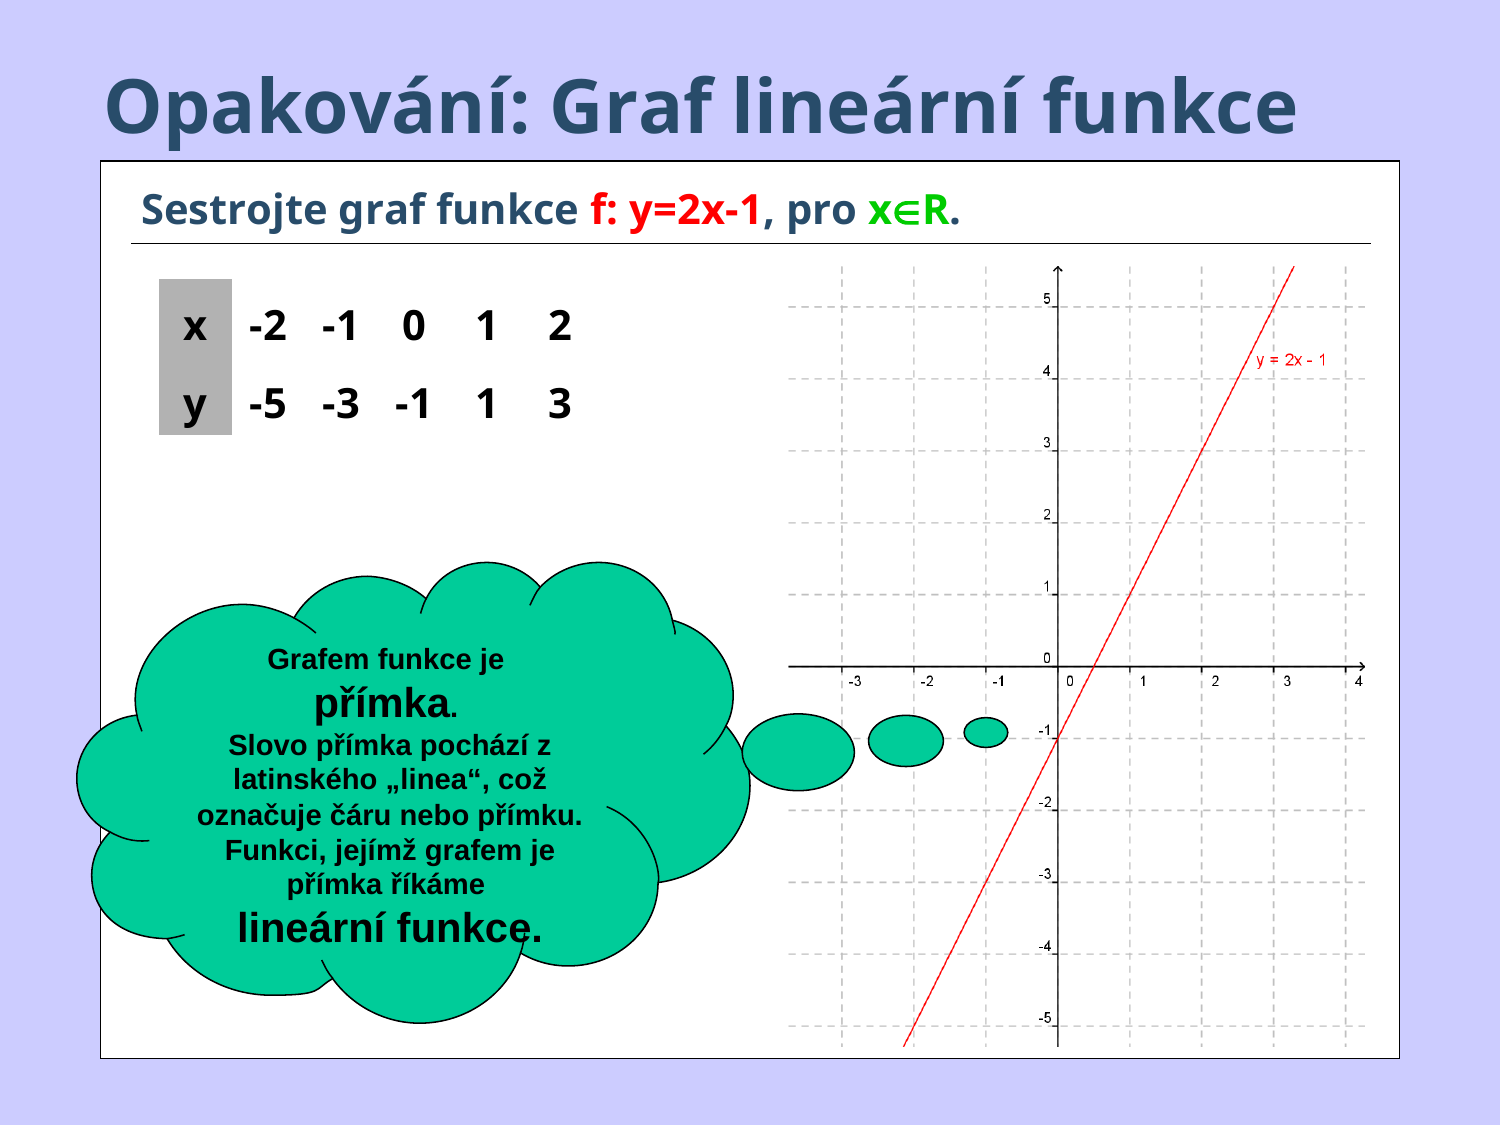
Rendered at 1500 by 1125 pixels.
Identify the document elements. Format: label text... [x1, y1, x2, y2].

table_header 0 [378, 279, 451, 357]
table_cell -1 [378, 357, 451, 435]
text_box Sestrojte graf funkce f: y=2x-1, pro xR. [126, 160, 1367, 256]
table_cell 3 [524, 357, 596, 435]
table_cell y [159, 357, 232, 435]
table_cell 1 [451, 357, 524, 435]
text_box Grafem funkce je přímka. Slovo přímka pochází z latinského „linea“, což označuje čáru nebo přímku. Funkci, jejímž grafem je přímka říkáme lineární funkce. [868, 715, 944, 767]
table_header 2 [524, 279, 596, 357]
table_header 1 [451, 279, 524, 357]
title Opakování: Graf lineární funkce [88, 39, 1414, 190]
table_header x [159, 279, 232, 357]
table_cell -5 [232, 357, 305, 435]
table_header -1 [305, 279, 378, 357]
text_box [100, 190, 1400, 1059]
table_cell -3 [305, 357, 378, 435]
picture [788, 266, 1365, 1047]
text_box [100, 827, 109, 843]
table_header -2 [232, 279, 305, 357]
text_box Grafem funkce je přímka. Slovo přímka pochází z latinského „linea“, což označuje čáru nebo přímku. Funkci, jejímž grafem je přímka říkáme lineární funkce. [76, 562, 855, 1024]
